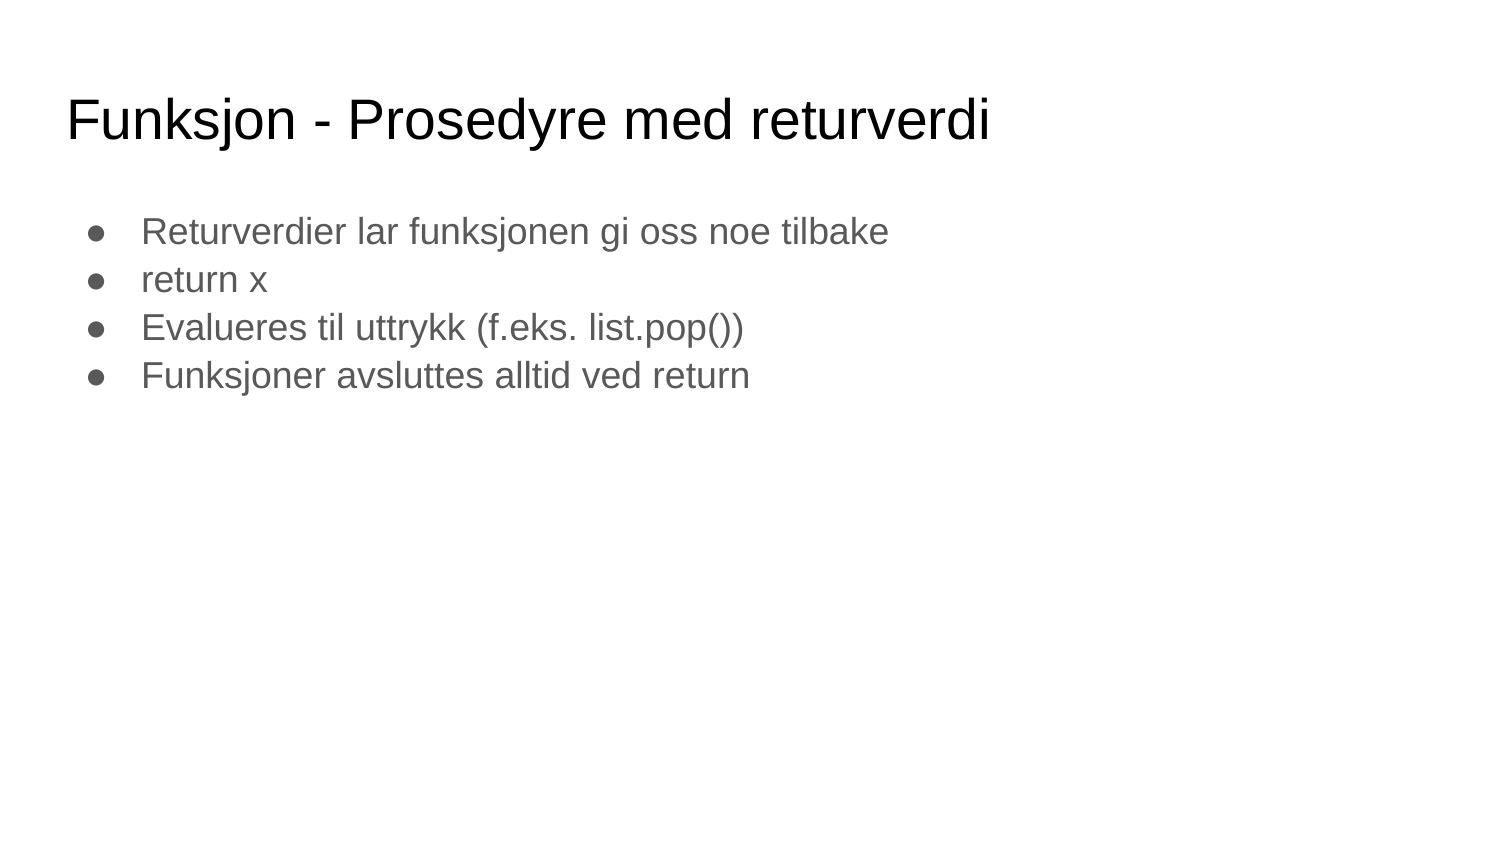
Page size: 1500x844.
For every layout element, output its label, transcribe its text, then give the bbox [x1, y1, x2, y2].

title Funksjon - Prosedyre med returverdi [51, 72, 1449, 167]
list Returverdier lar funksjonen gi oss noe tilbake return x Evalueres til uttrykk (f.eks. list.pop()) Funksjoner avsluttes alltid ved return [51, 189, 1449, 750]
